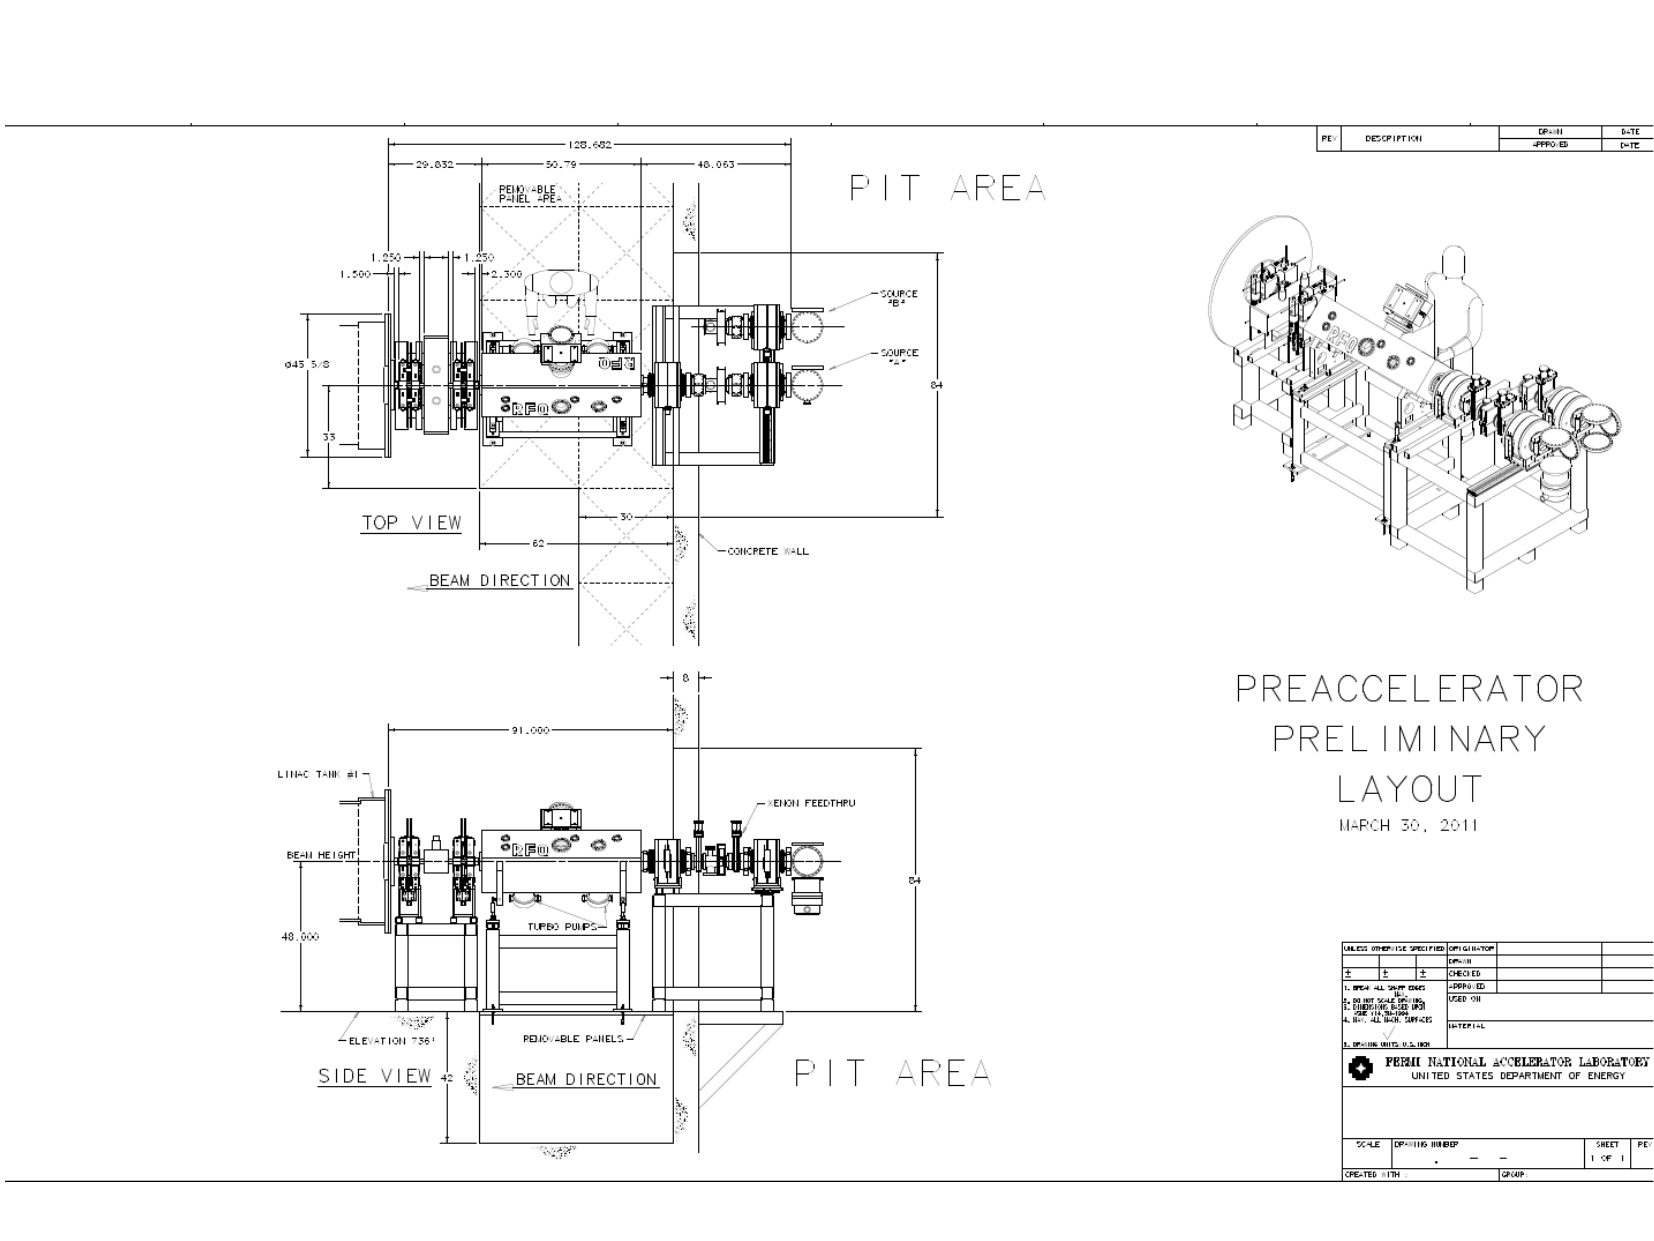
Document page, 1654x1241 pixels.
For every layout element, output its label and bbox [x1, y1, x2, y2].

picture [5, 123, 1654, 1182]
